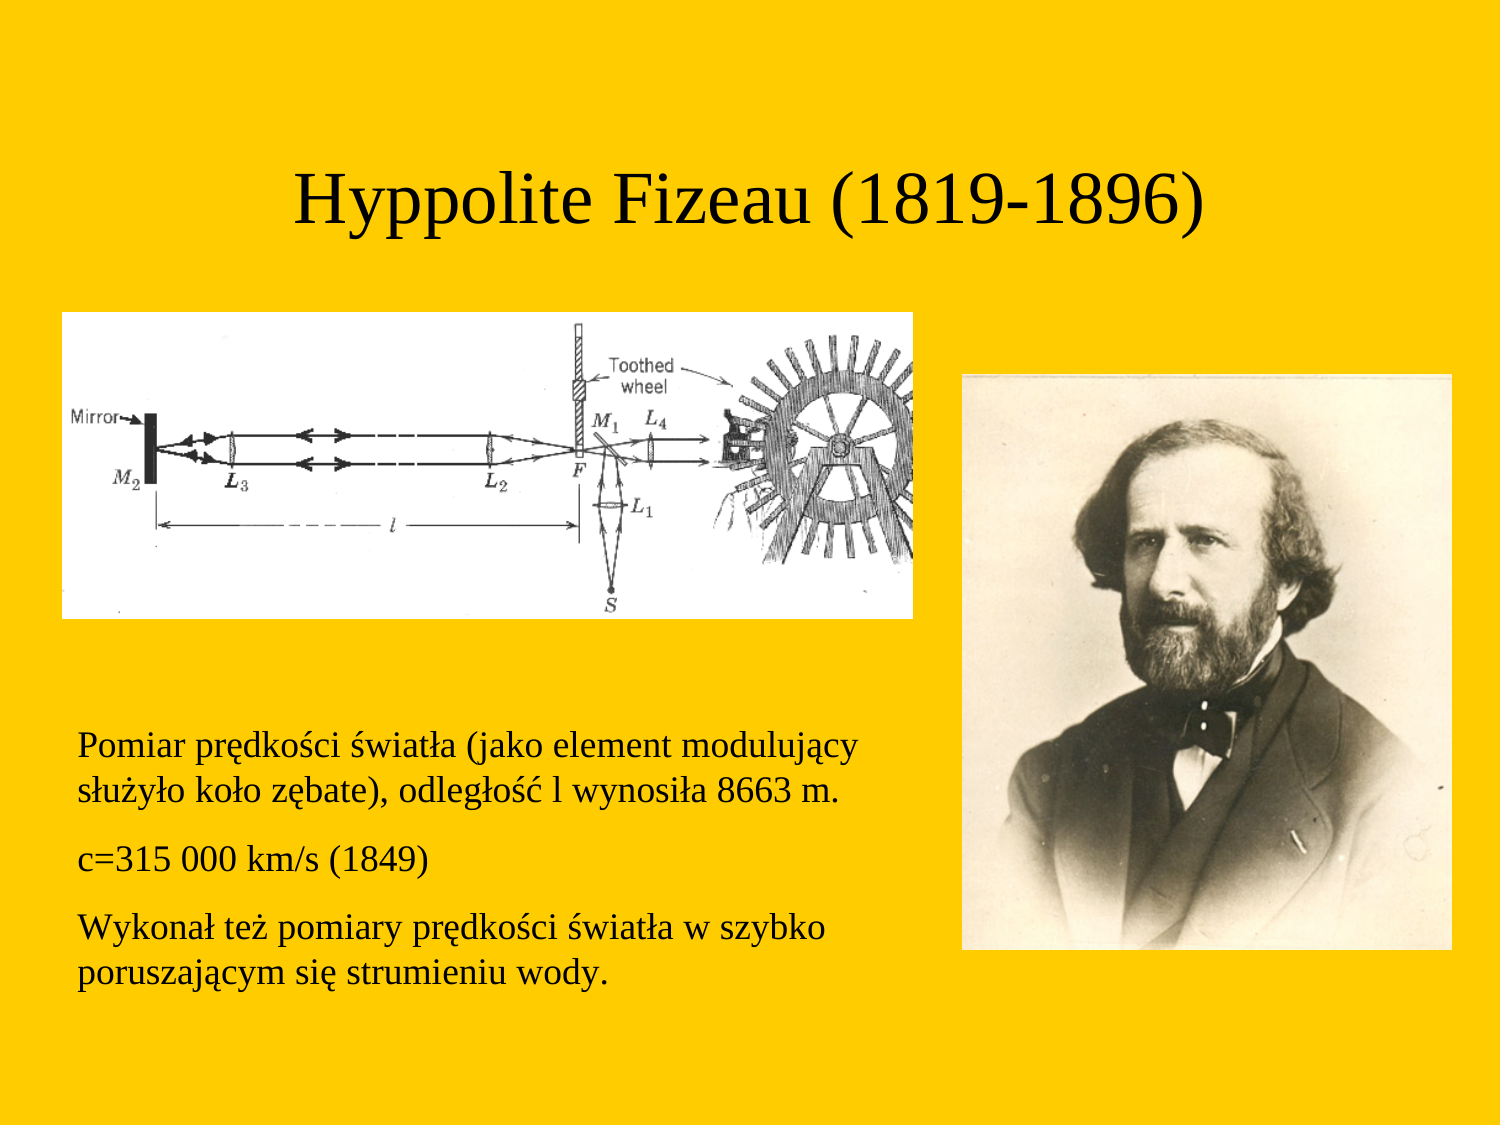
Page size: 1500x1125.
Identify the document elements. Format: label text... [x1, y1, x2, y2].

text_box Pomiar prędkości światła (jako element modulujący służyło koło zębate), odległość l wynosiła 8663 m. c=315 000 km/s (1849) Wykonał też pomiary prędkości światła w szybko poruszającym się strumieniu wody. [62, 712, 901, 1000]
picture [62, 312, 913, 619]
title Hyppolite Fizeau (1819-1896) [112, 99, 1388, 288]
picture [962, 374, 1452, 951]
